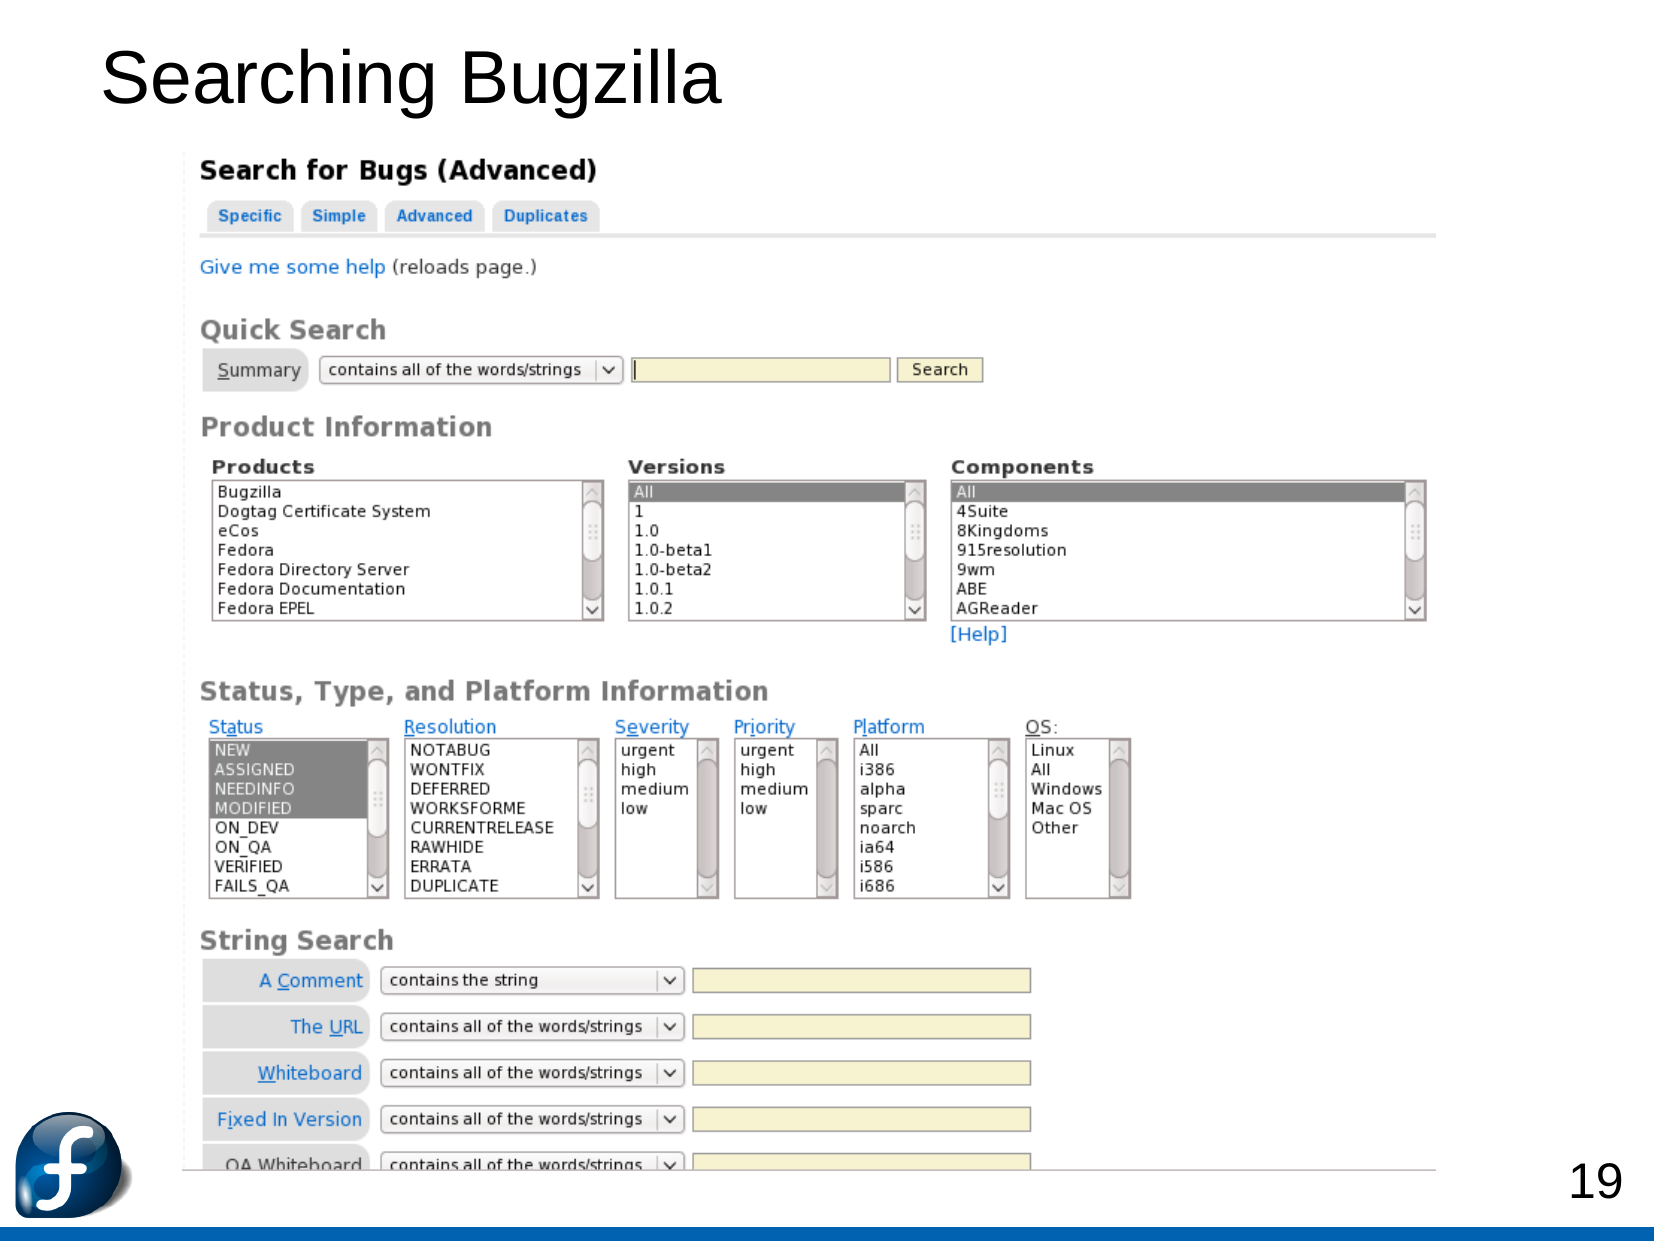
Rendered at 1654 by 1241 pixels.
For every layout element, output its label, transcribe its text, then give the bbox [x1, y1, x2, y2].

text_box <number> [1395, 1153, 1624, 1216]
title Searching Bugzilla [100, 11, 851, 145]
picture [11, 1105, 133, 1227]
picture [182, 150, 1436, 1171]
